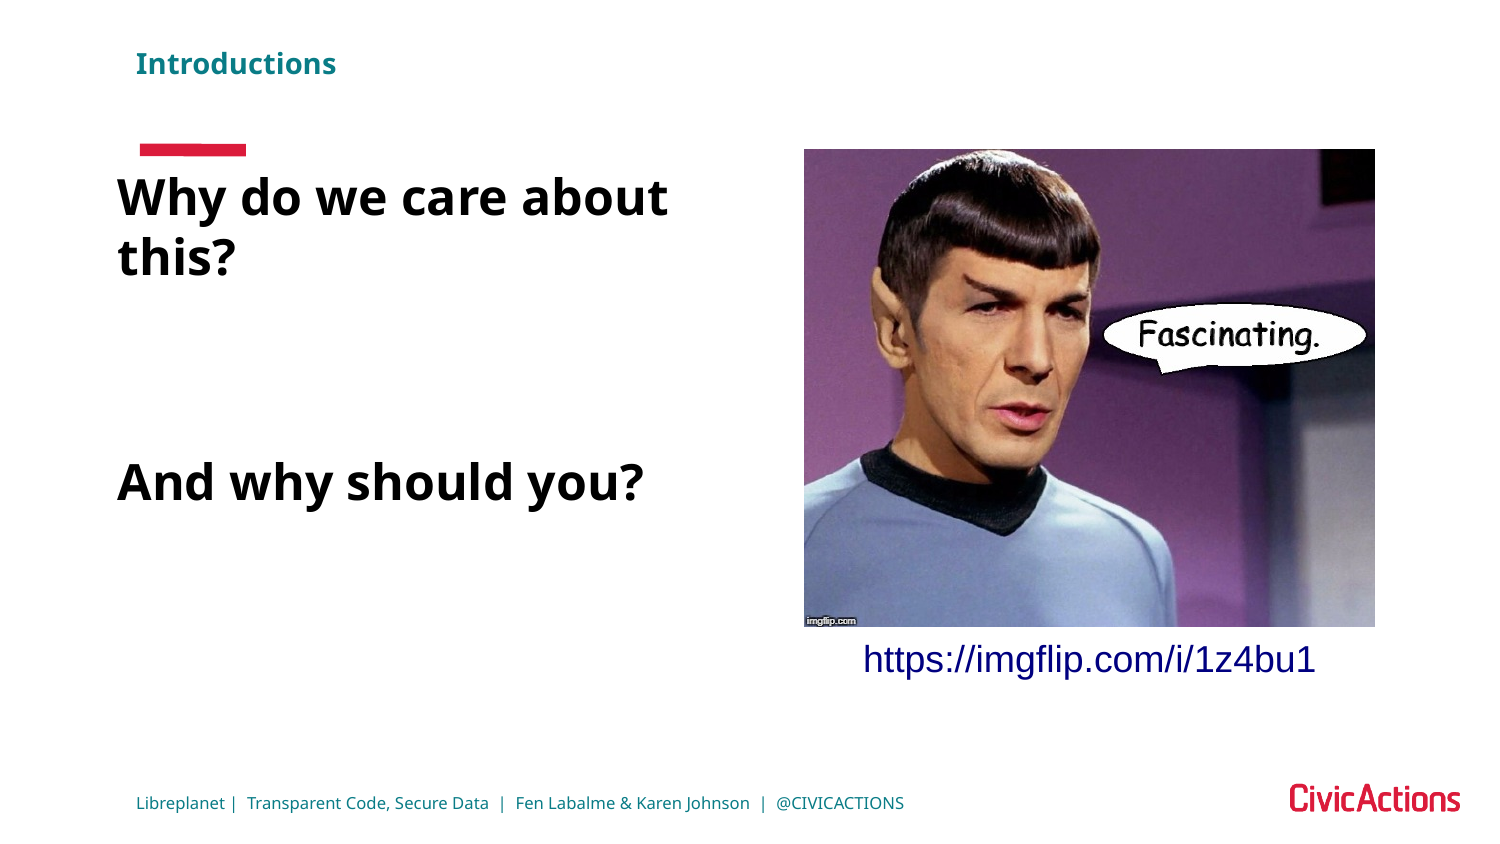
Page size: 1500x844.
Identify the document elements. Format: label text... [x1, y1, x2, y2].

text_box Libreplanet | Transparent Code, Secure Data | Fen Labalme & Karen Johnson | @CIVICACTIONS [121, 778, 1467, 817]
list Why do we care about this? And why should you? [27, 150, 770, 789]
text_box https://imgflip.com/i/1z4bu1 [804, 627, 1375, 701]
picture [804, 149, 1375, 627]
title Introductions [121, 30, 1375, 112]
